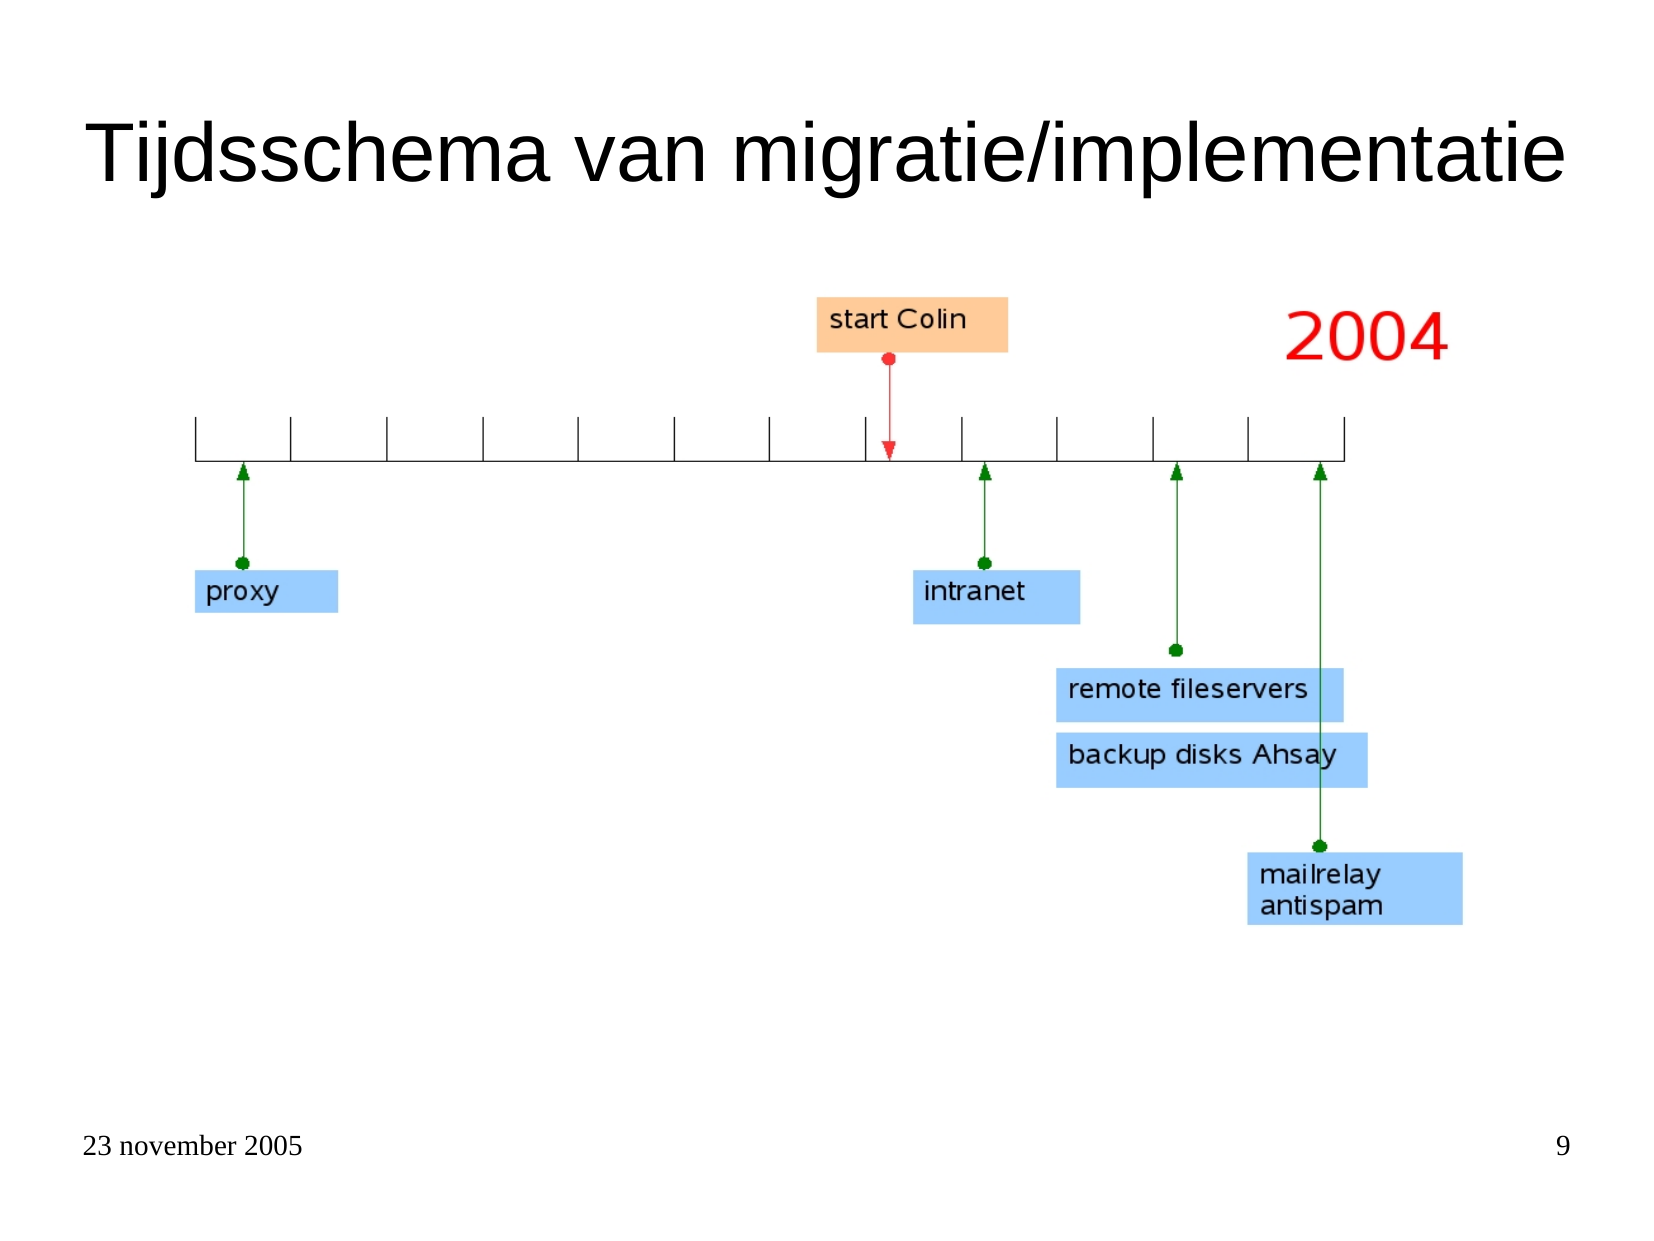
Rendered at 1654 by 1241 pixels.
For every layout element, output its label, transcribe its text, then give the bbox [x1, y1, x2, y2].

title Tijdsschema van migratie/implementatie [82, 49, 1571, 257]
picture [147, 265, 1506, 1123]
